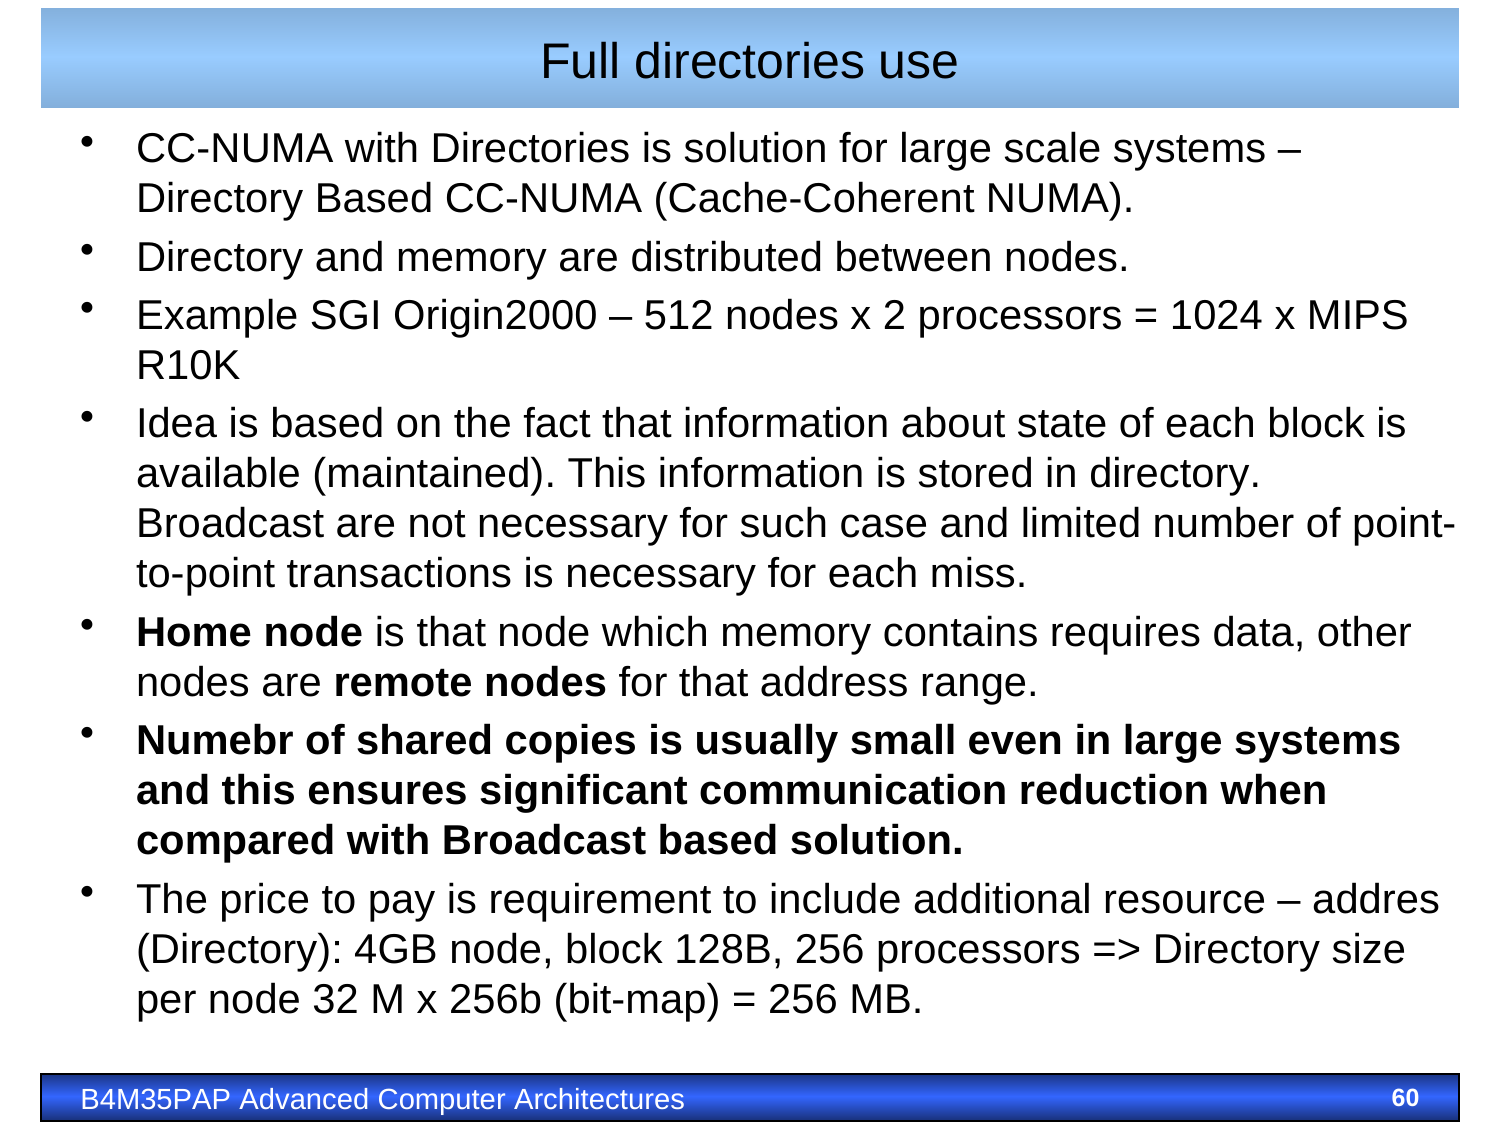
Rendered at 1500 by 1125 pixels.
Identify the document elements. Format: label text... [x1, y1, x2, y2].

list CC-NUMA with Directories is solution for large scale systems – Directory Based CC-NUMA (Cache-Coherent NUMA). Directory and memory are distributed between nodes. Example SGI Origin2000 – 512 nodes x 2 processors = 1024 x MIPS R10K Idea is based on the fact that information about state of each block is available (maintained). This information is stored in directory. Broadcast are not necessary for such case and limited number of point-to-point transactions is necessary for each miss. Home node is that node which memory contains requires data, other nodes are remote nodes for that address range. Numebr of shared copies is usually small even in large systems and this ensures significant communication reduction when compared with Broadcast based solution. The price to pay is requirement to include additional resource – addres (Directory): 4GB node, block 128B, 256 processors => Directory size per node 32 M x 256b (bit-map) = 256 MB. [64, 113, 1477, 985]
title Full directories use [41, 8, 1459, 108]
